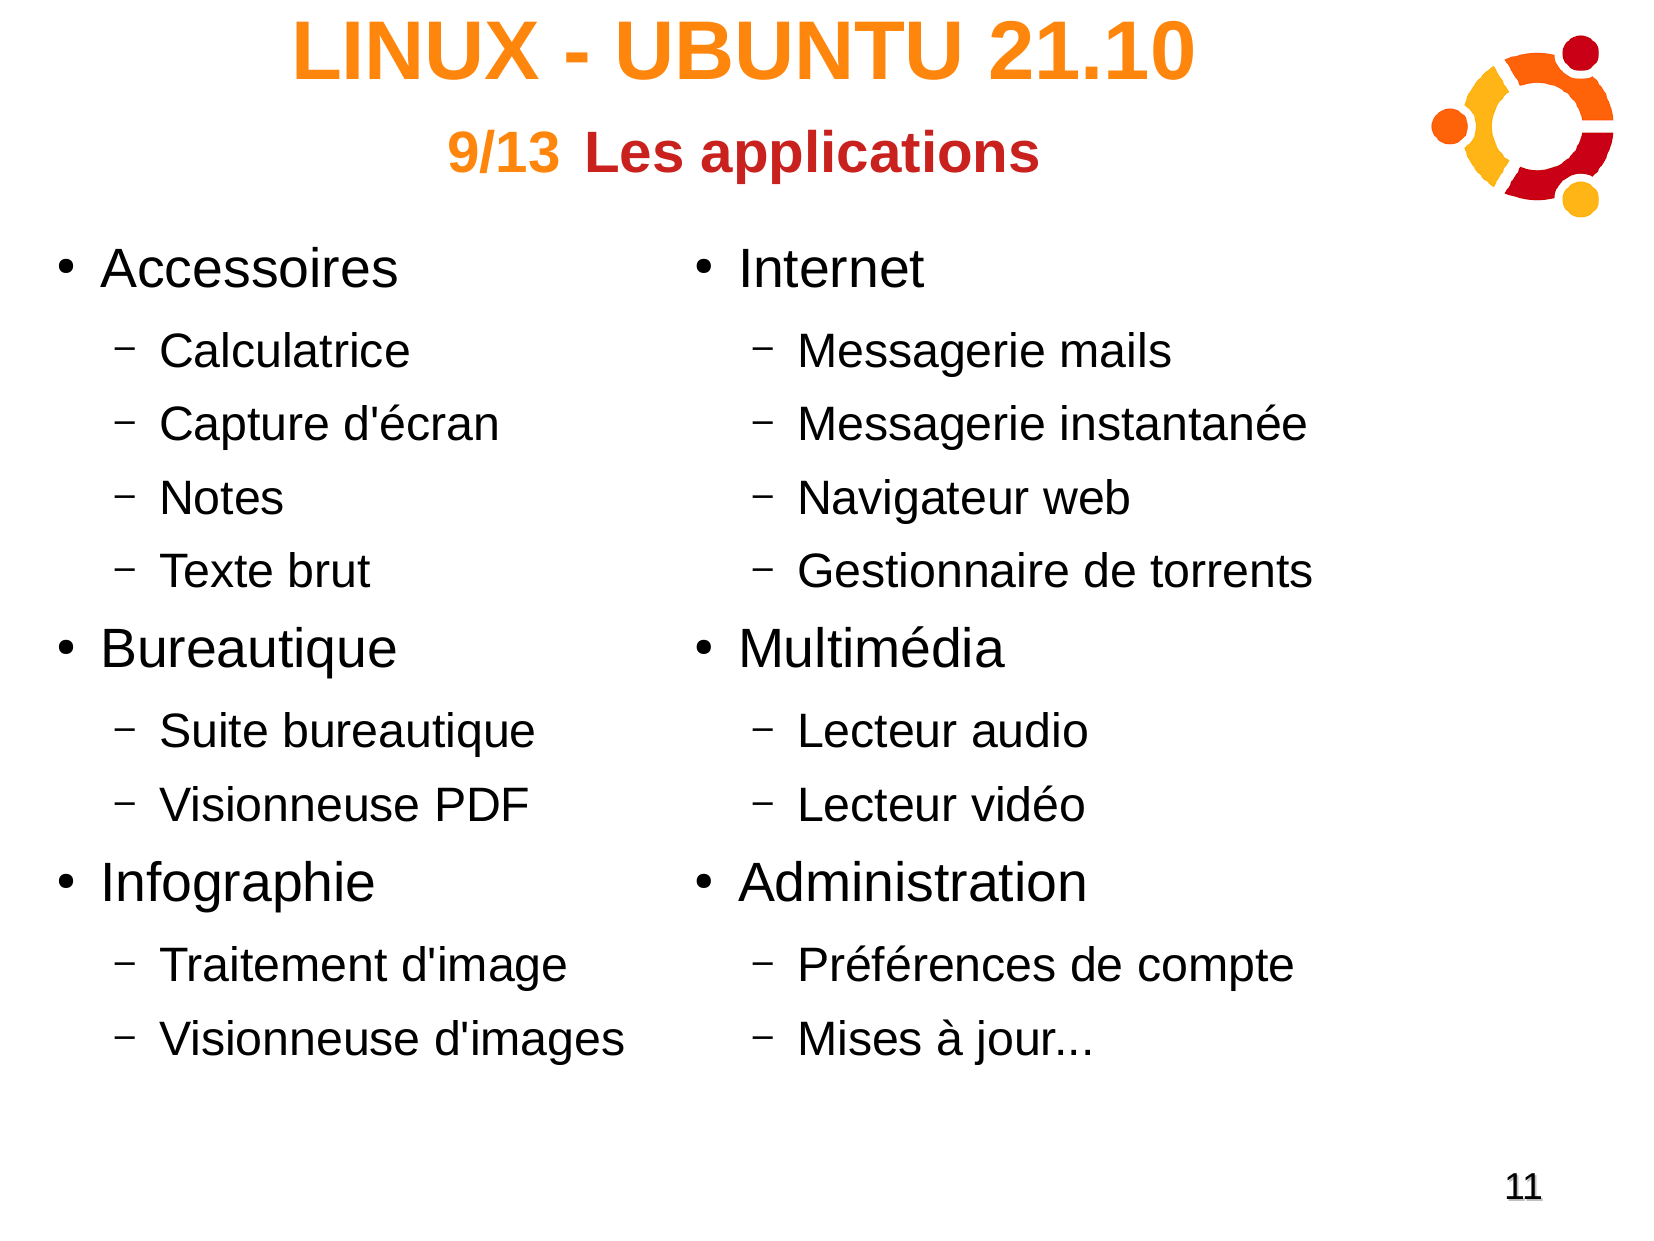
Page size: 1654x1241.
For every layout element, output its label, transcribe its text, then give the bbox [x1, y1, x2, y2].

list Internet Messagerie mails Messagerie instantanée Navigateur web Gestionnaire de torrents Multimédia Lecteur audio Lecteur vidéo Administration Préférences de compte Mises à jour... [679, 237, 1637, 1069]
picture [1423, 27, 1621, 225]
text_box <numéro> [1417, 1158, 1630, 1229]
list Accessoires Calculatrice Capture d'écran Notes Texte brut Bureautique Suite bureautique Visionneuse PDF Infographie Traitement d'image Visionneuse d'images [41, 237, 679, 1069]
title LINUX - UBUNTU 21.10 9/13 Les applications [0, 0, 1489, 201]
